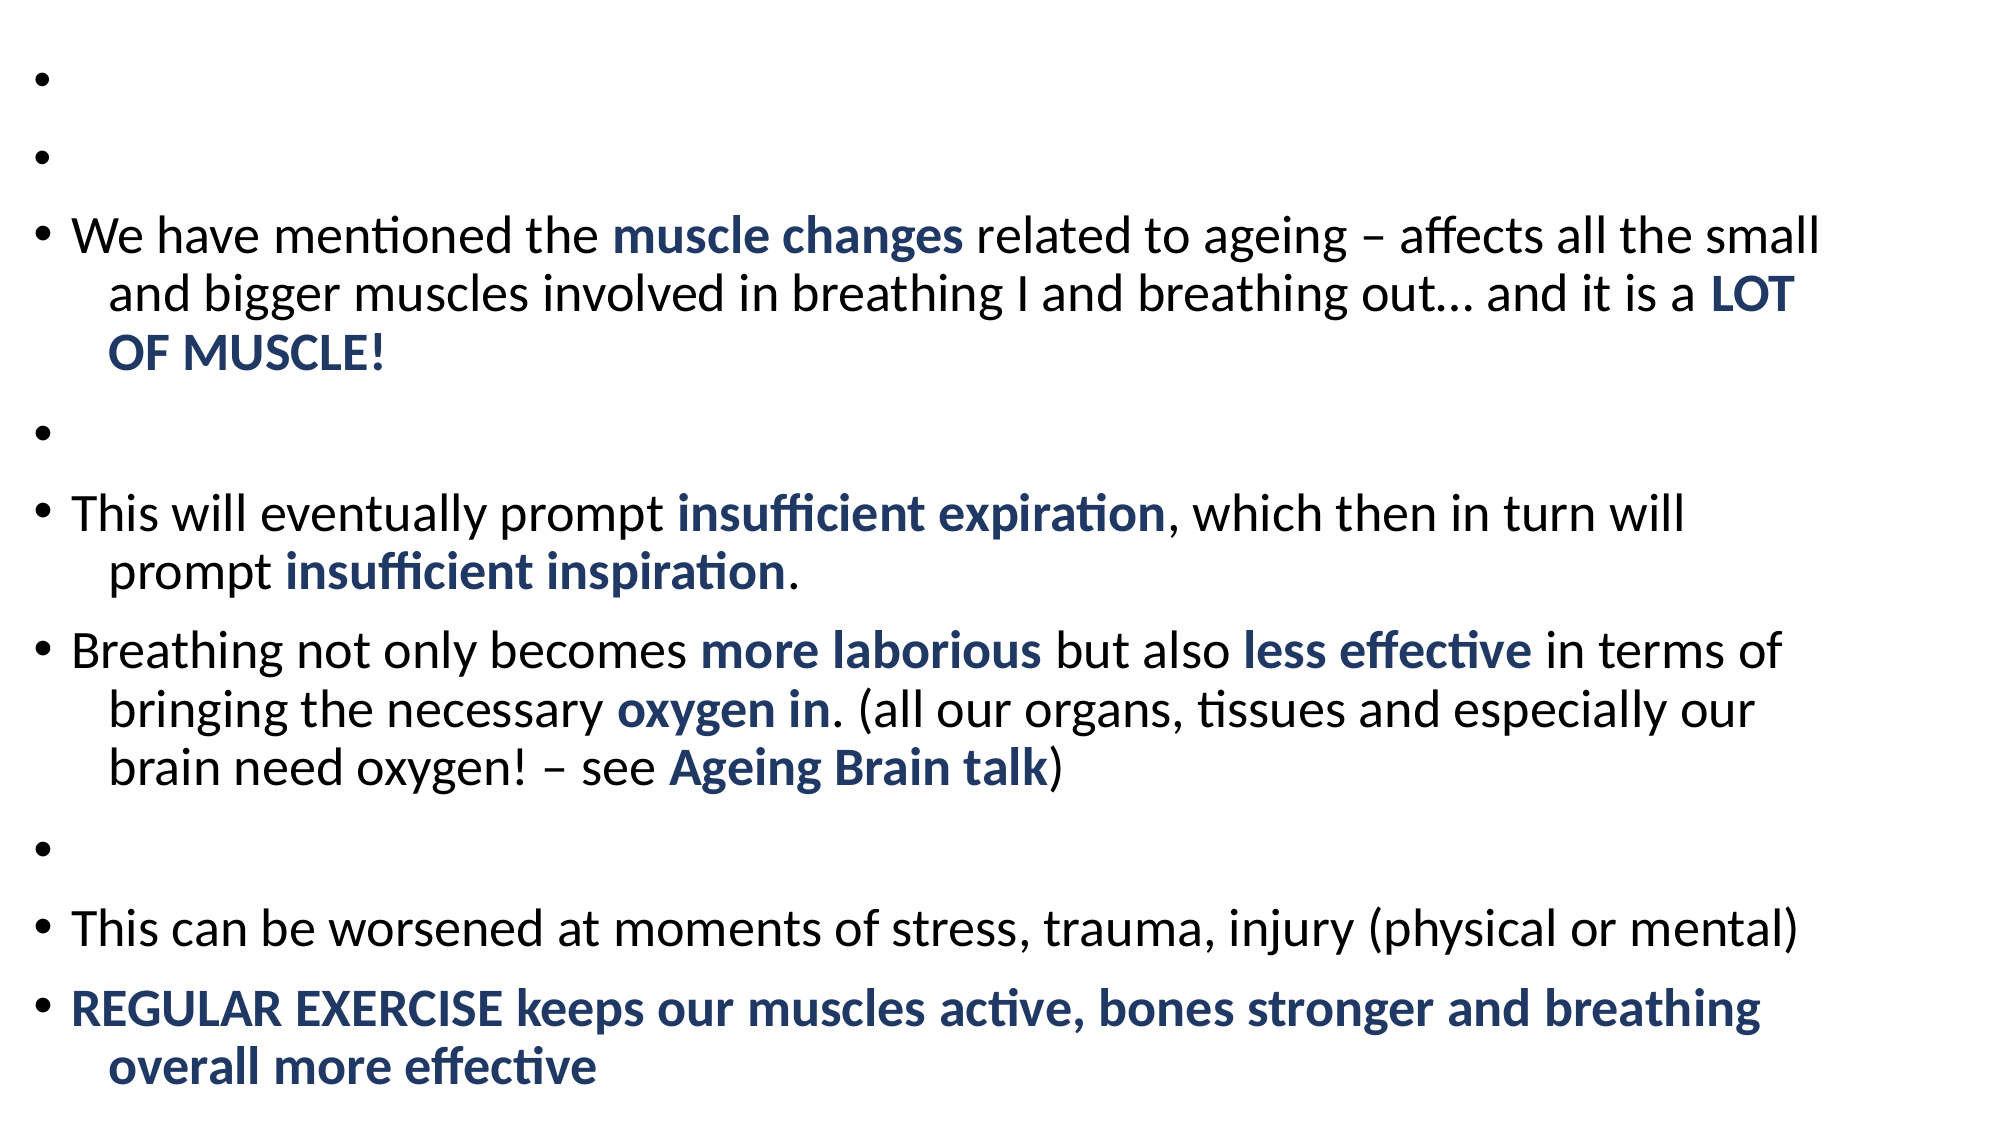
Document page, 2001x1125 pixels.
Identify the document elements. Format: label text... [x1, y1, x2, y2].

list We have mentioned the muscle changes related to ageing – affects all the small and bigger muscles involved in breathing I and breathing out… and it is a LOT OF MUSCLE! This will eventually prompt insufficient expiration, which then in turn will prompt insufficient inspiration. Breathing not only becomes more laborious but also less effective in terms of bringing the necessary oxygen in. (all our organs, tissues and especially our brain need oxygen! – see Ageing Brain talk) This can be worsened at moments of stress, trauma, injury (physical or mental) REGULAR EXERCISE keeps our muscles active, bones stronger and breathing overall more effective [18, 41, 1863, 1125]
